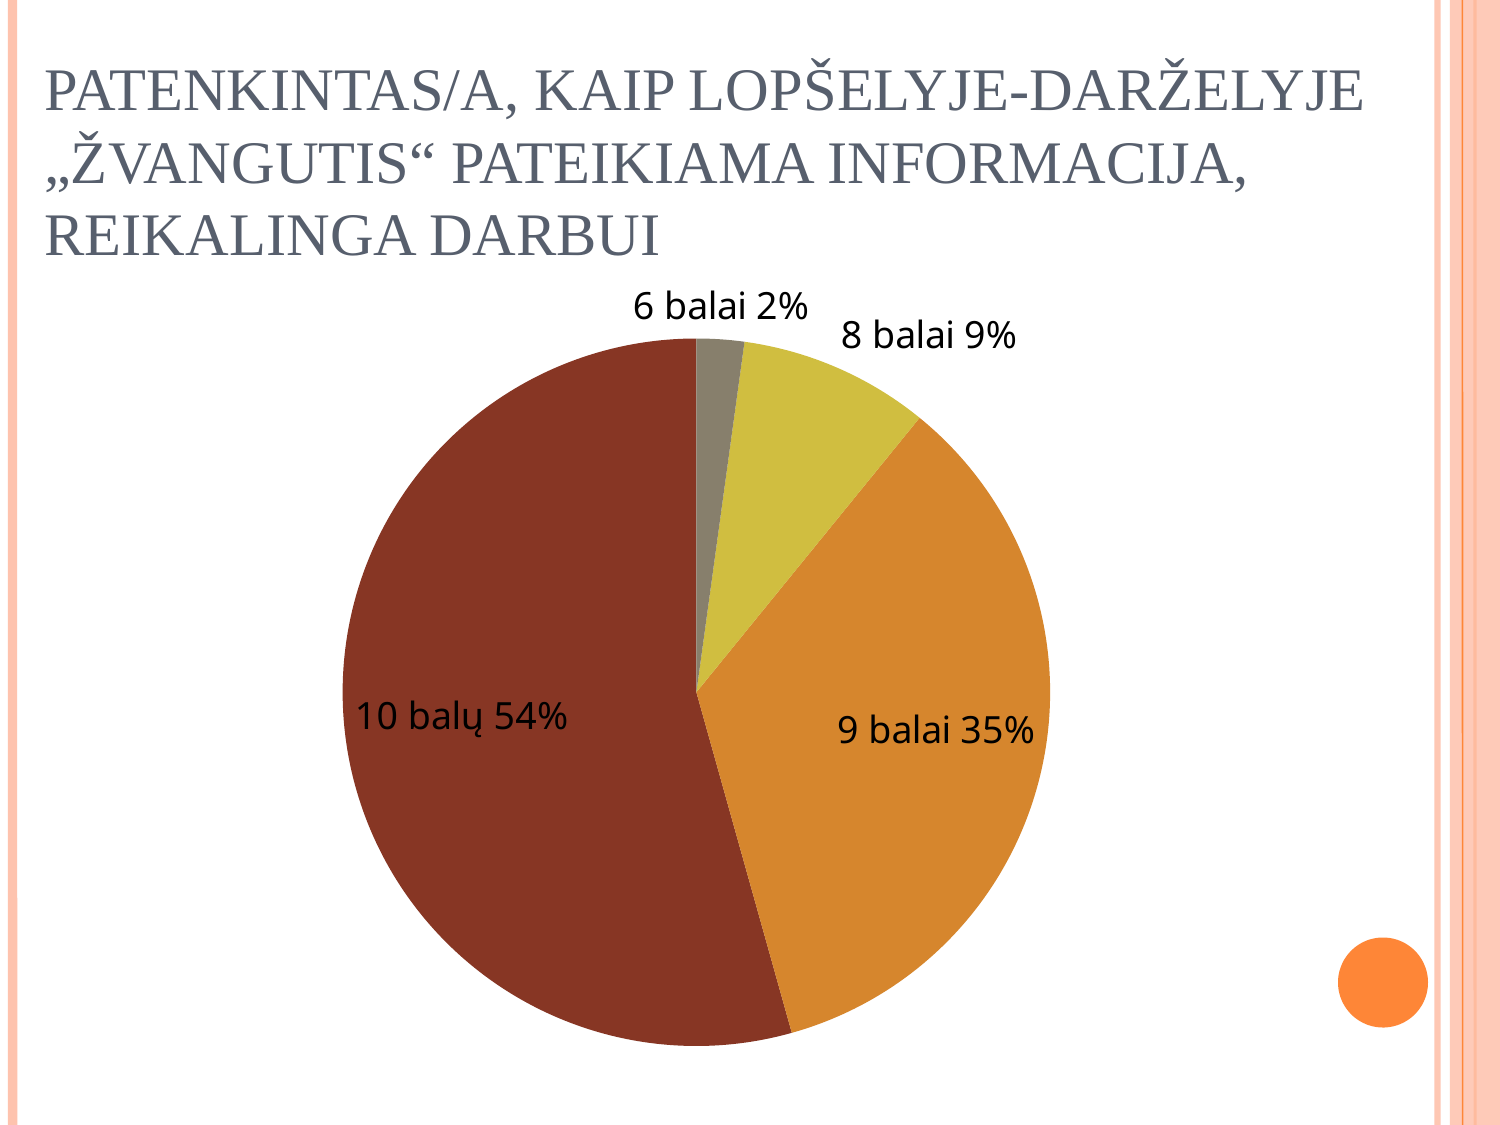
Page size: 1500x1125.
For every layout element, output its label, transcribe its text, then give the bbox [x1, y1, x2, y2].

chart [75, 262, 1300, 1062]
title Patenkintas/a, kaip lopšelyje-darželyje „Žvangutis“ pateikiama informacija, reikalinga darbui [29, 42, 1471, 231]
